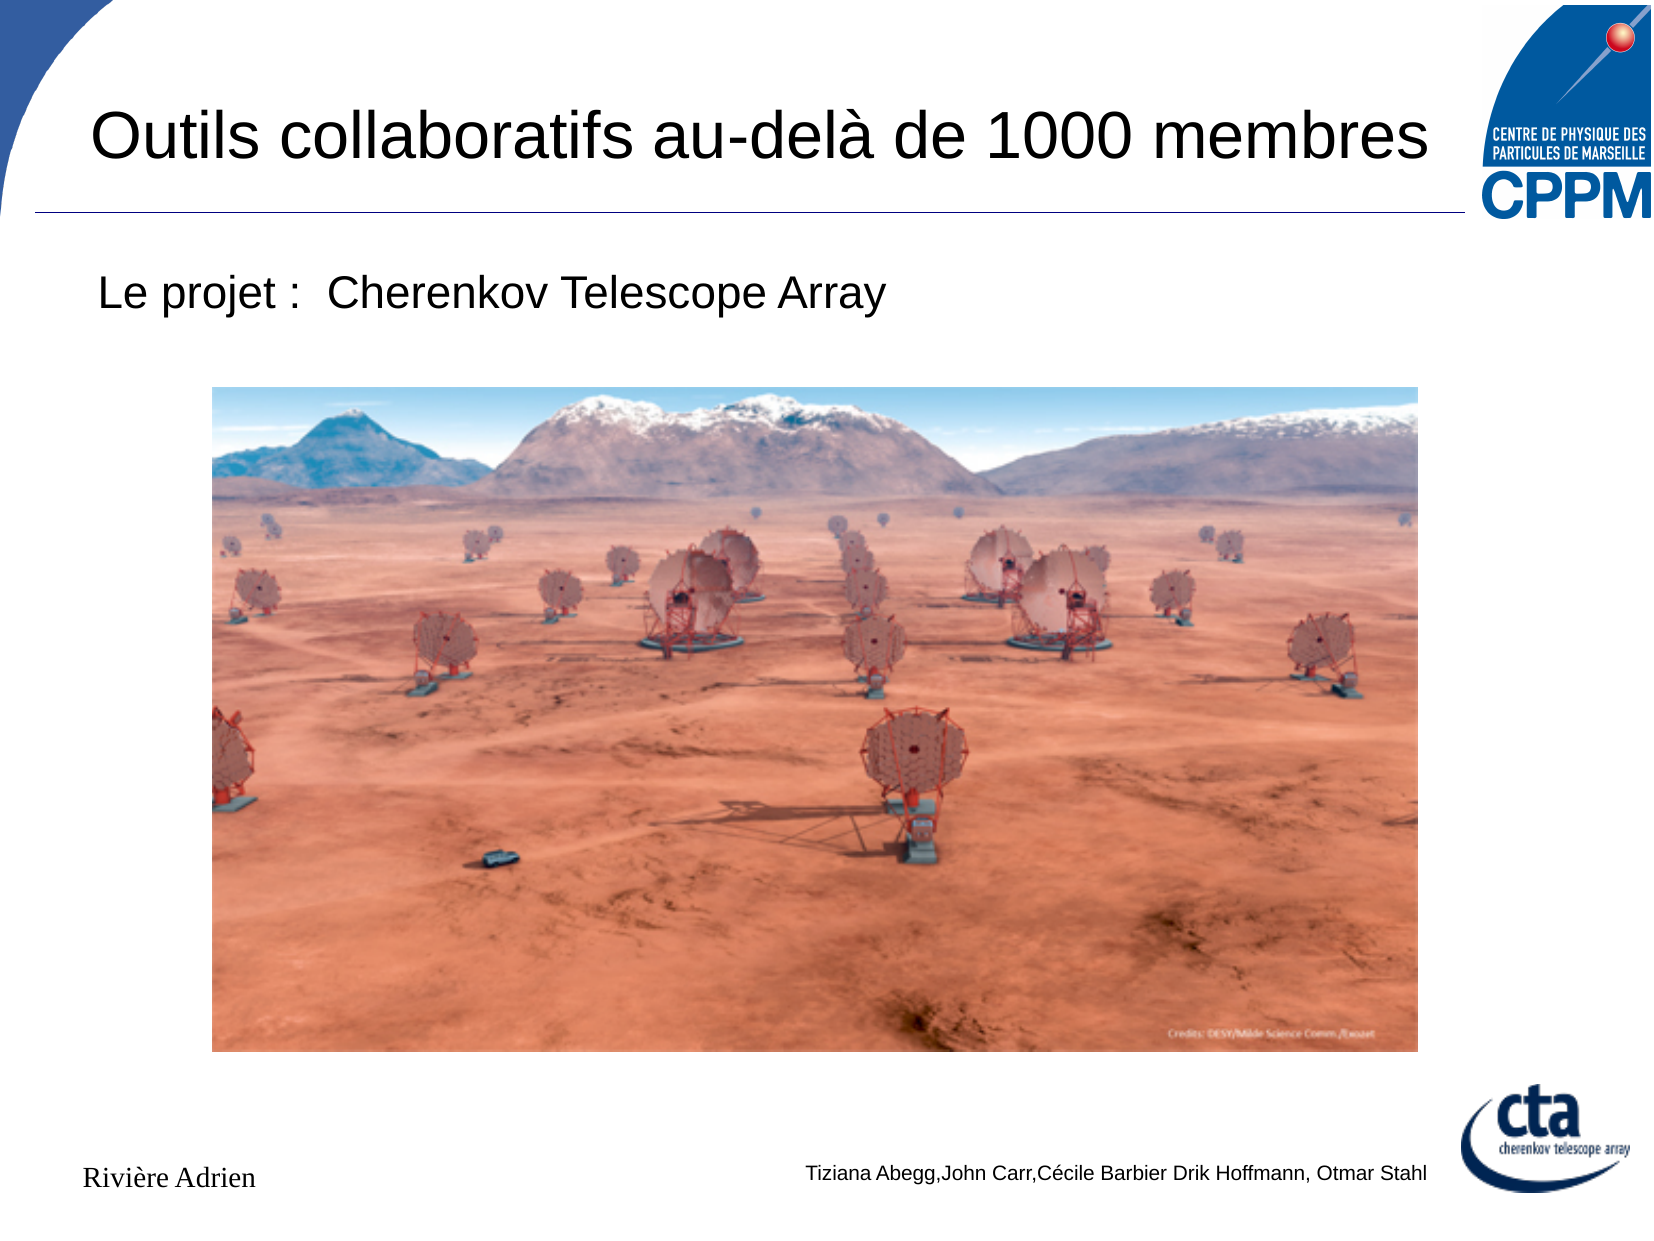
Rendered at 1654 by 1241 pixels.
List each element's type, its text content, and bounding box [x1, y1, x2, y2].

picture [0, 0, 119, 219]
picture [1482, 5, 1651, 219]
text_box Le projet : Cherenkov Telescope Array [82, 259, 1004, 402]
title [82, 49, 1571, 257]
subtitle Outils collaboratifs au-delà de 1000 membres [33, 70, 1489, 200]
picture [212, 387, 1418, 1052]
picture [1461, 1084, 1630, 1193]
text_box Tiziana Abegg,John Carr,Cécile Barbier Drik Hoffmann, Otmar Stahl [790, 1154, 1441, 1193]
